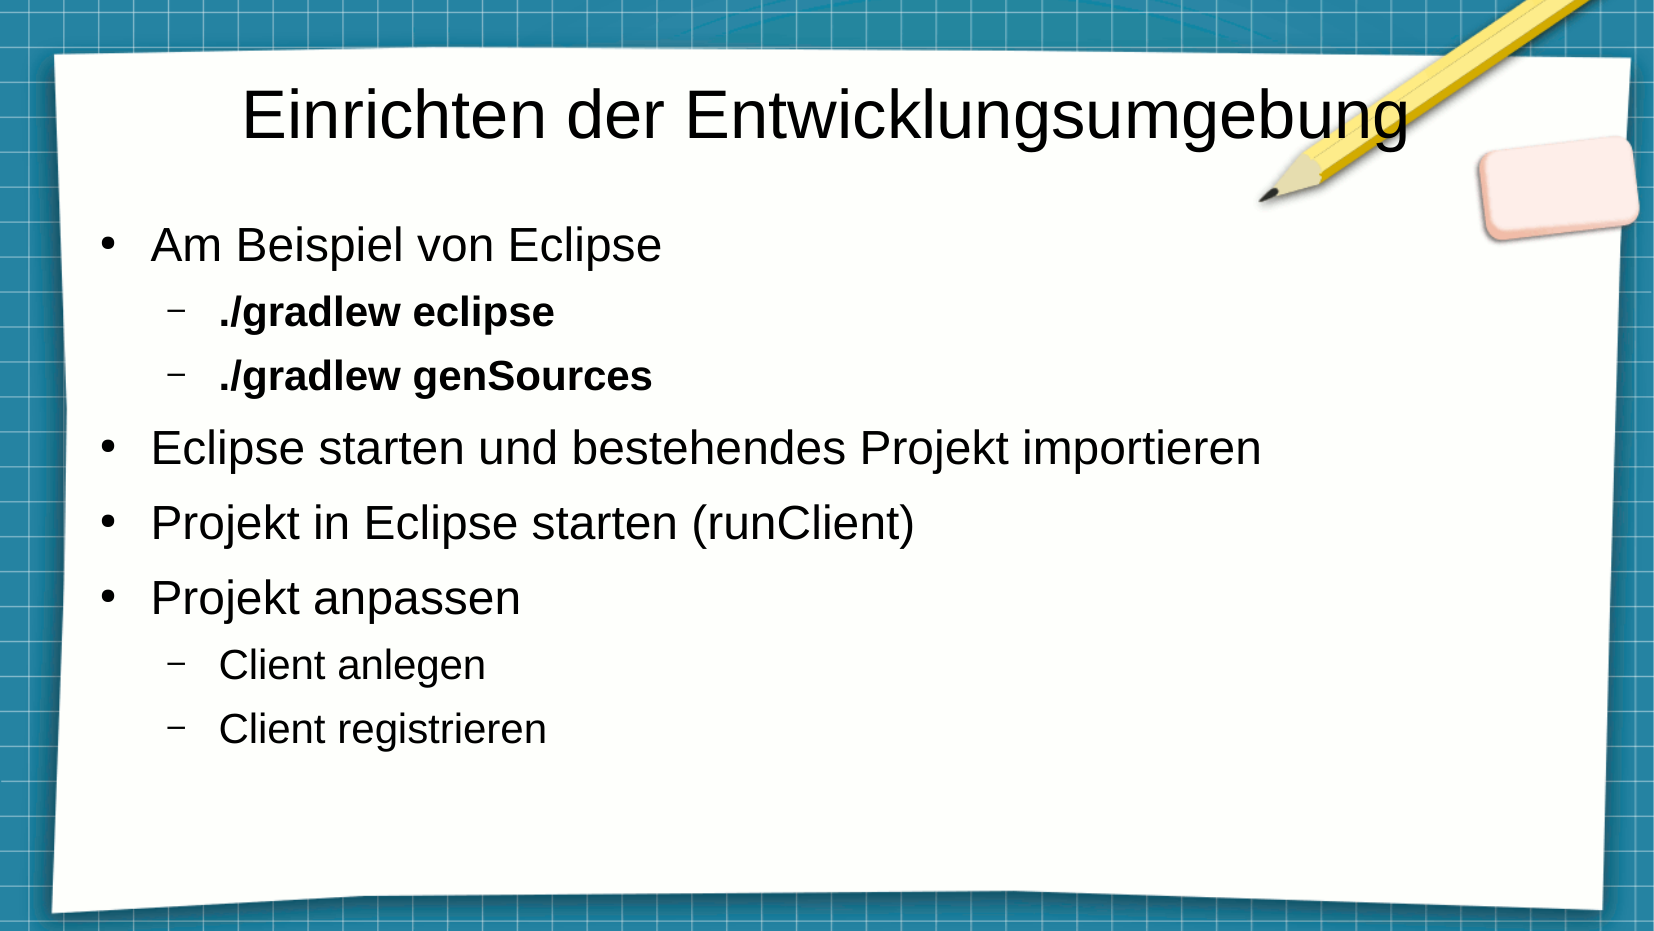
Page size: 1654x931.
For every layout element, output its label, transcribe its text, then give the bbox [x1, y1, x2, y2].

title Einrichten der Entwicklungsumgebung [82, 37, 1571, 193]
picture [0, 0, 1654, 931]
list Am Beispiel von Eclipse ./gradlew eclipse ./gradlew genSources Eclipse starten und bestehendes Projekt importieren Projekt in Eclipse starten (runClient) Projekt anpassen Client anlegen Client registrieren [82, 217, 1571, 758]
